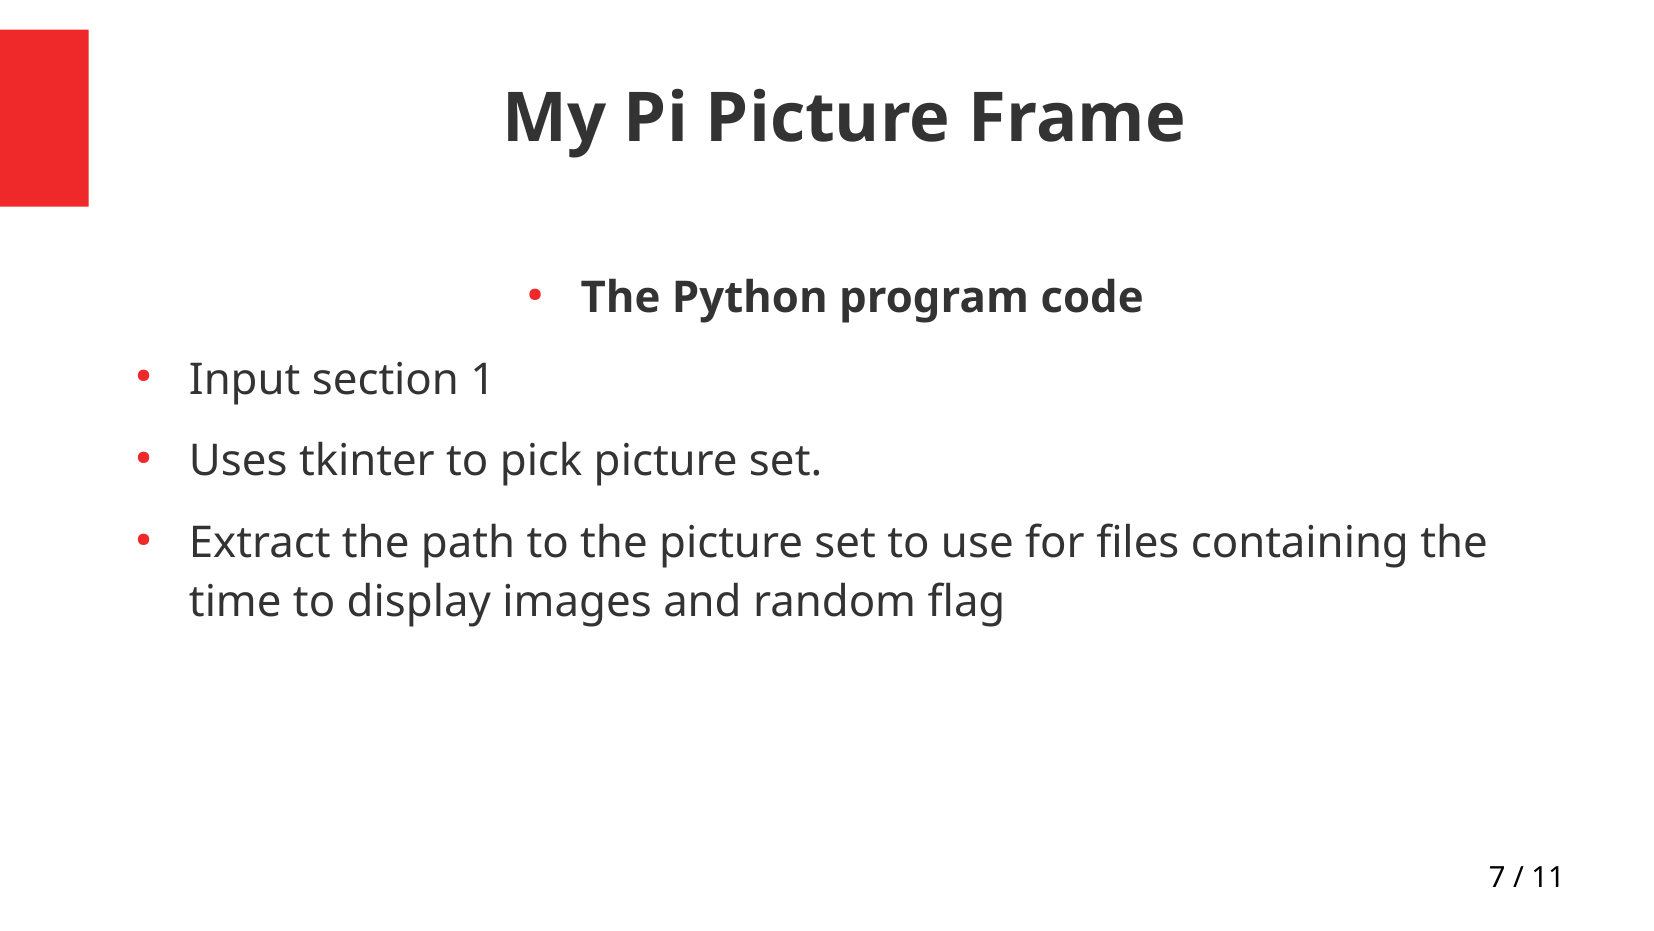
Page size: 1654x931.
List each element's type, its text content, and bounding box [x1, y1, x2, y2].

title My Pi Picture Frame [118, 37, 1571, 193]
list The Python program code Input section 1 Uses tkinter to pick picture set. Extract the path to the picture set to use for files containing the time to display images and random flag [118, 265, 1536, 806]
